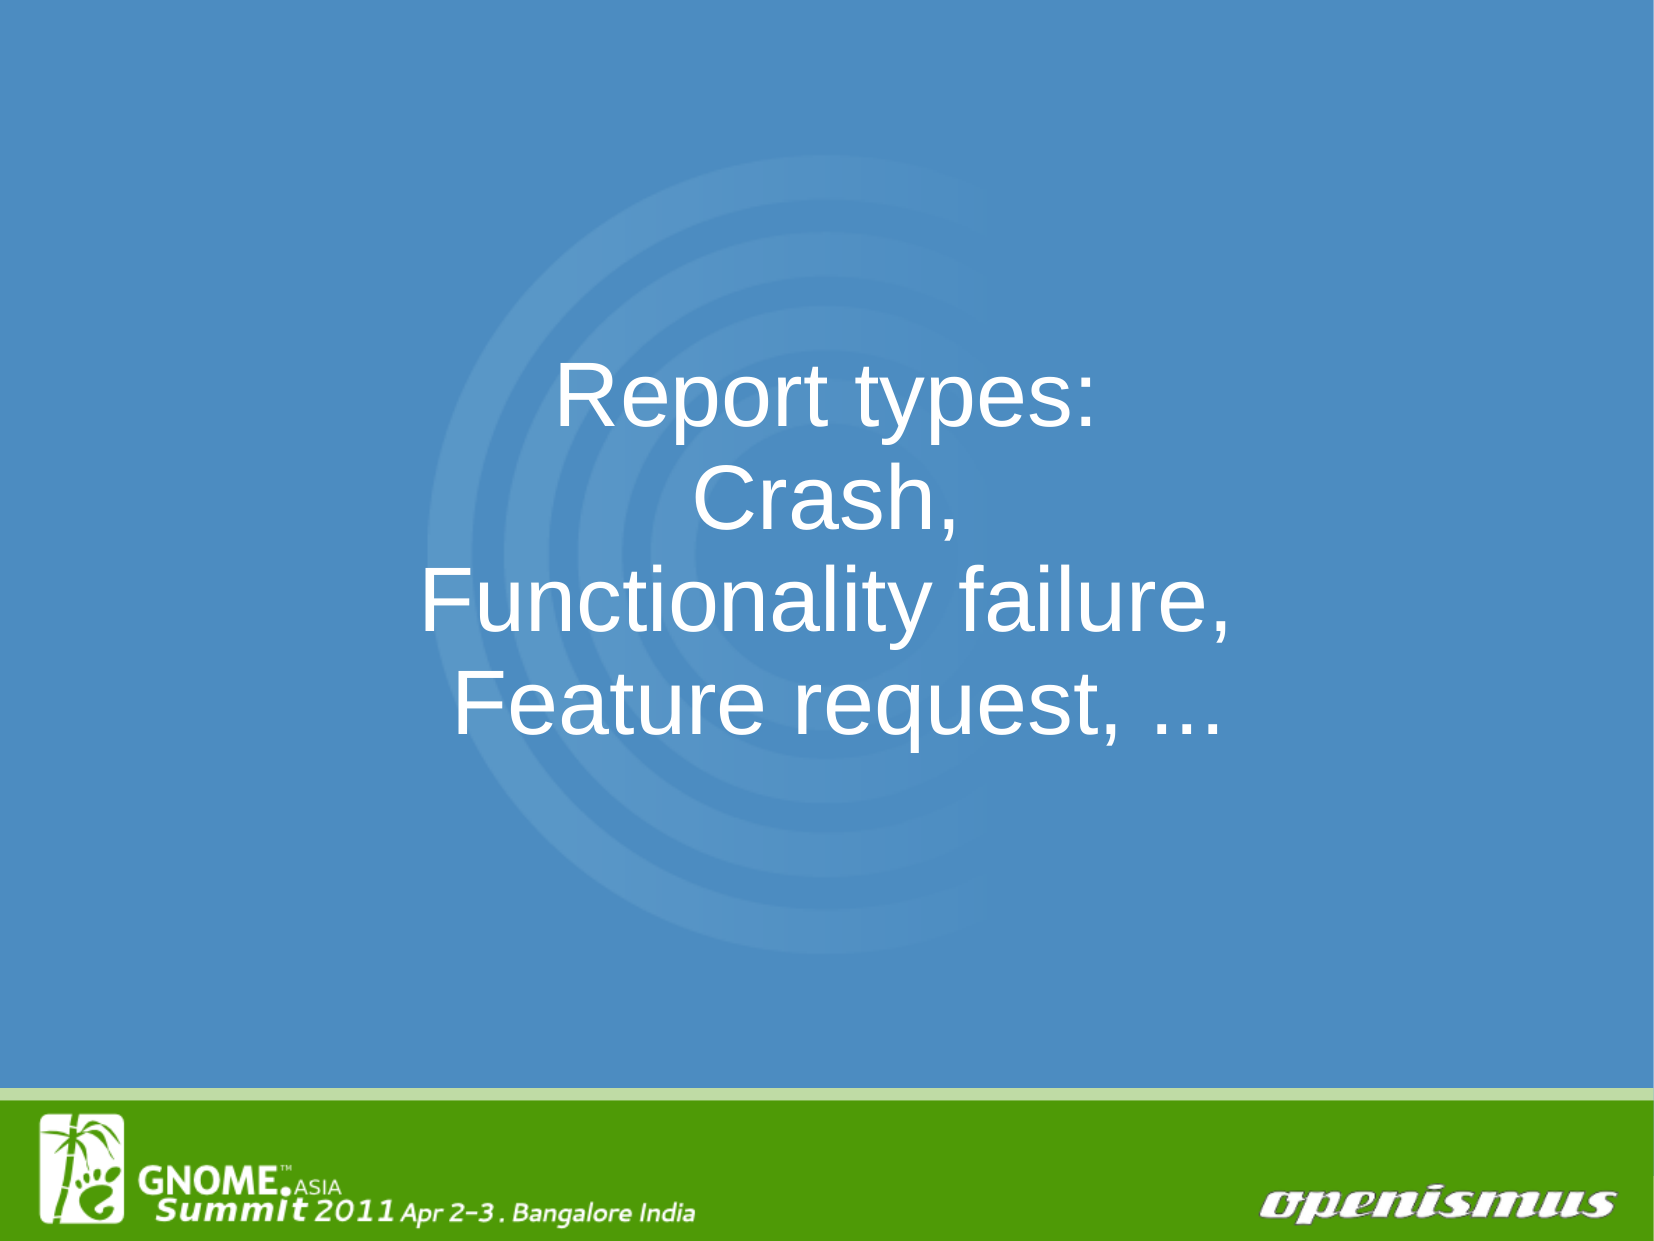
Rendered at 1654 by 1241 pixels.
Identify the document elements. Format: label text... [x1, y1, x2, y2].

title Report types: Crash, Functionality failure, Feature request, ... [193, 343, 1461, 754]
picture [0, 0, 1654, 1241]
